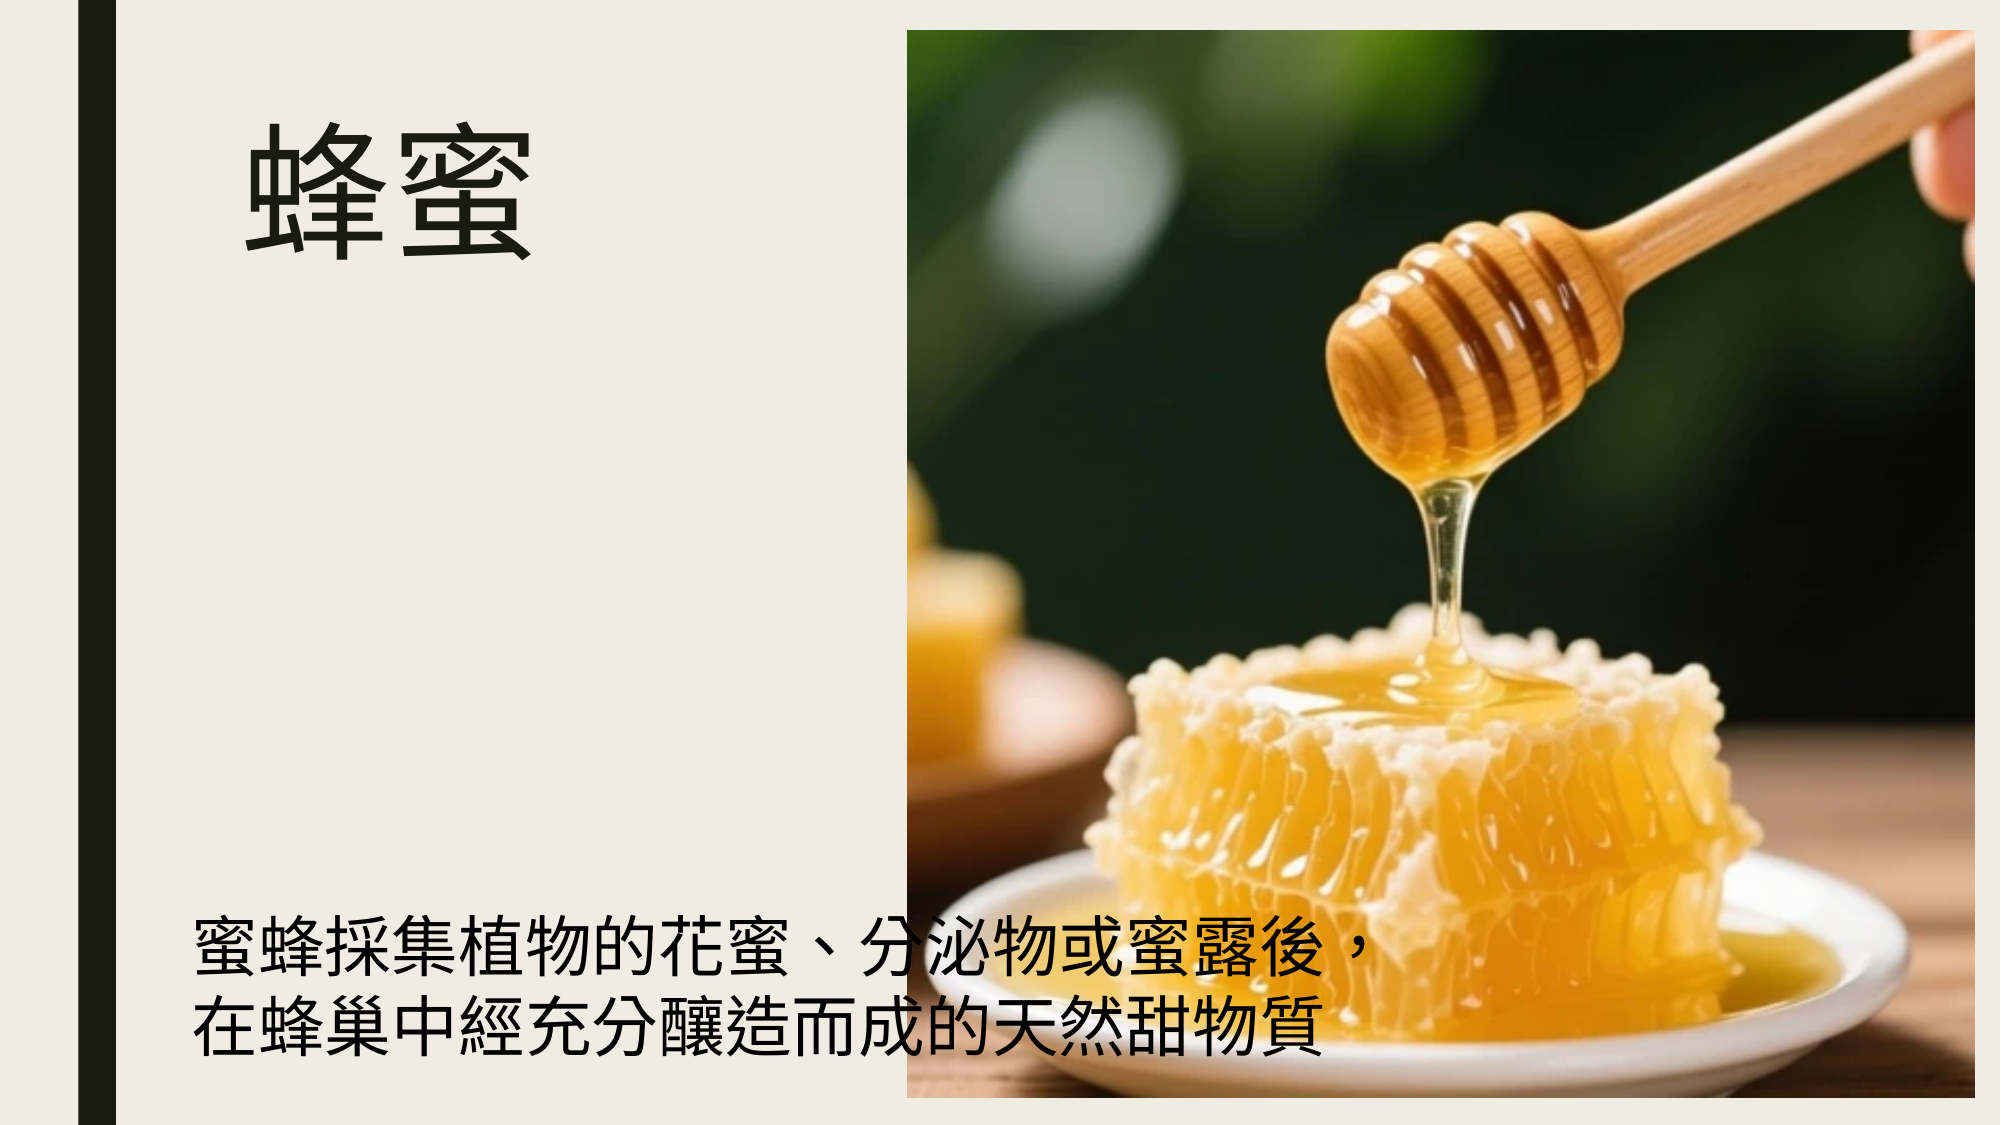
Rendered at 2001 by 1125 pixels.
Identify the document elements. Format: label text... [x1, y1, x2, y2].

title 蜂蜜 [225, 112, 1801, 357]
text_box 蜜蜂採集植物的花蜜、分泌物或蜜露後，在蜂巢中經充分釀造而成的天然甜物質 [176, 897, 1379, 1074]
picture [907, 30, 1975, 1098]
